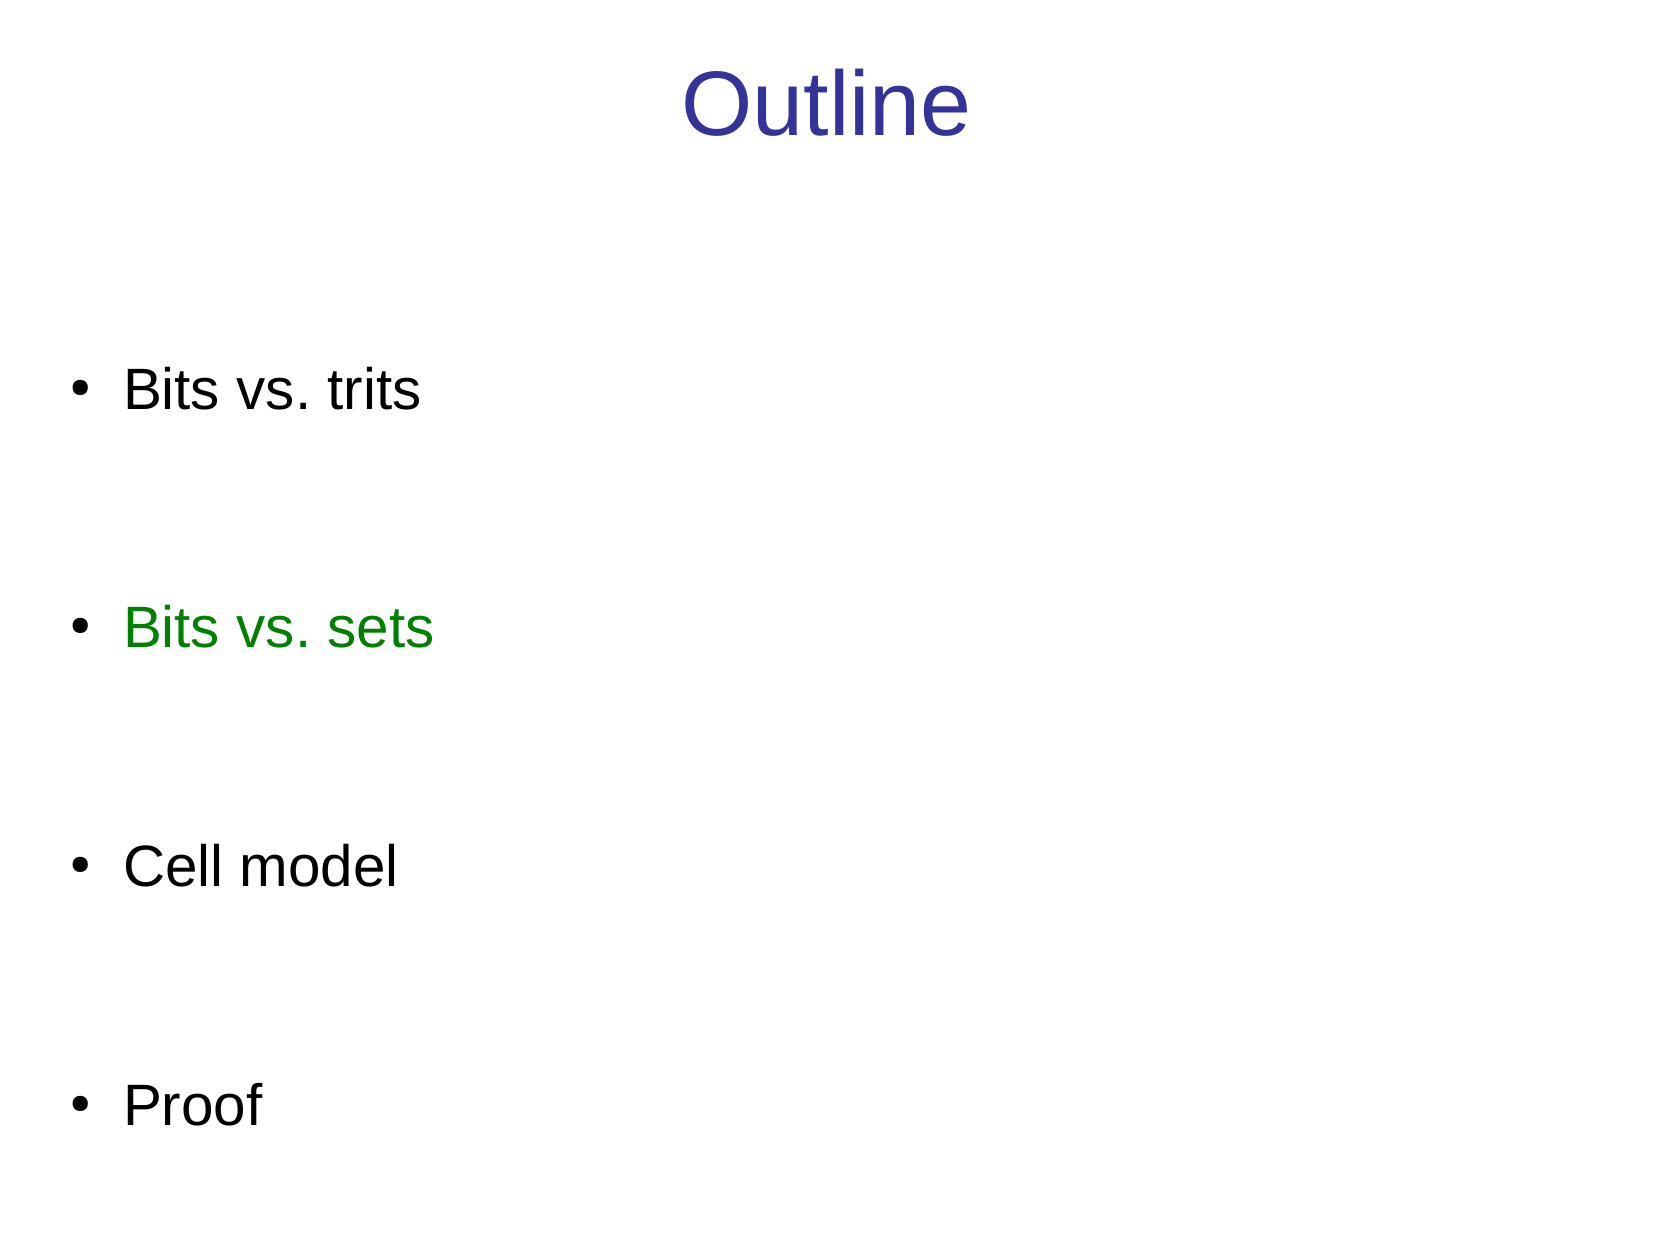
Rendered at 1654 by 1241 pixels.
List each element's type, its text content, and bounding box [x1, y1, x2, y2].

title Outline [124, 0, 1530, 208]
list Bits vs. trits Bits vs. sets Cell model Proof [37, 110, 1654, 1238]
